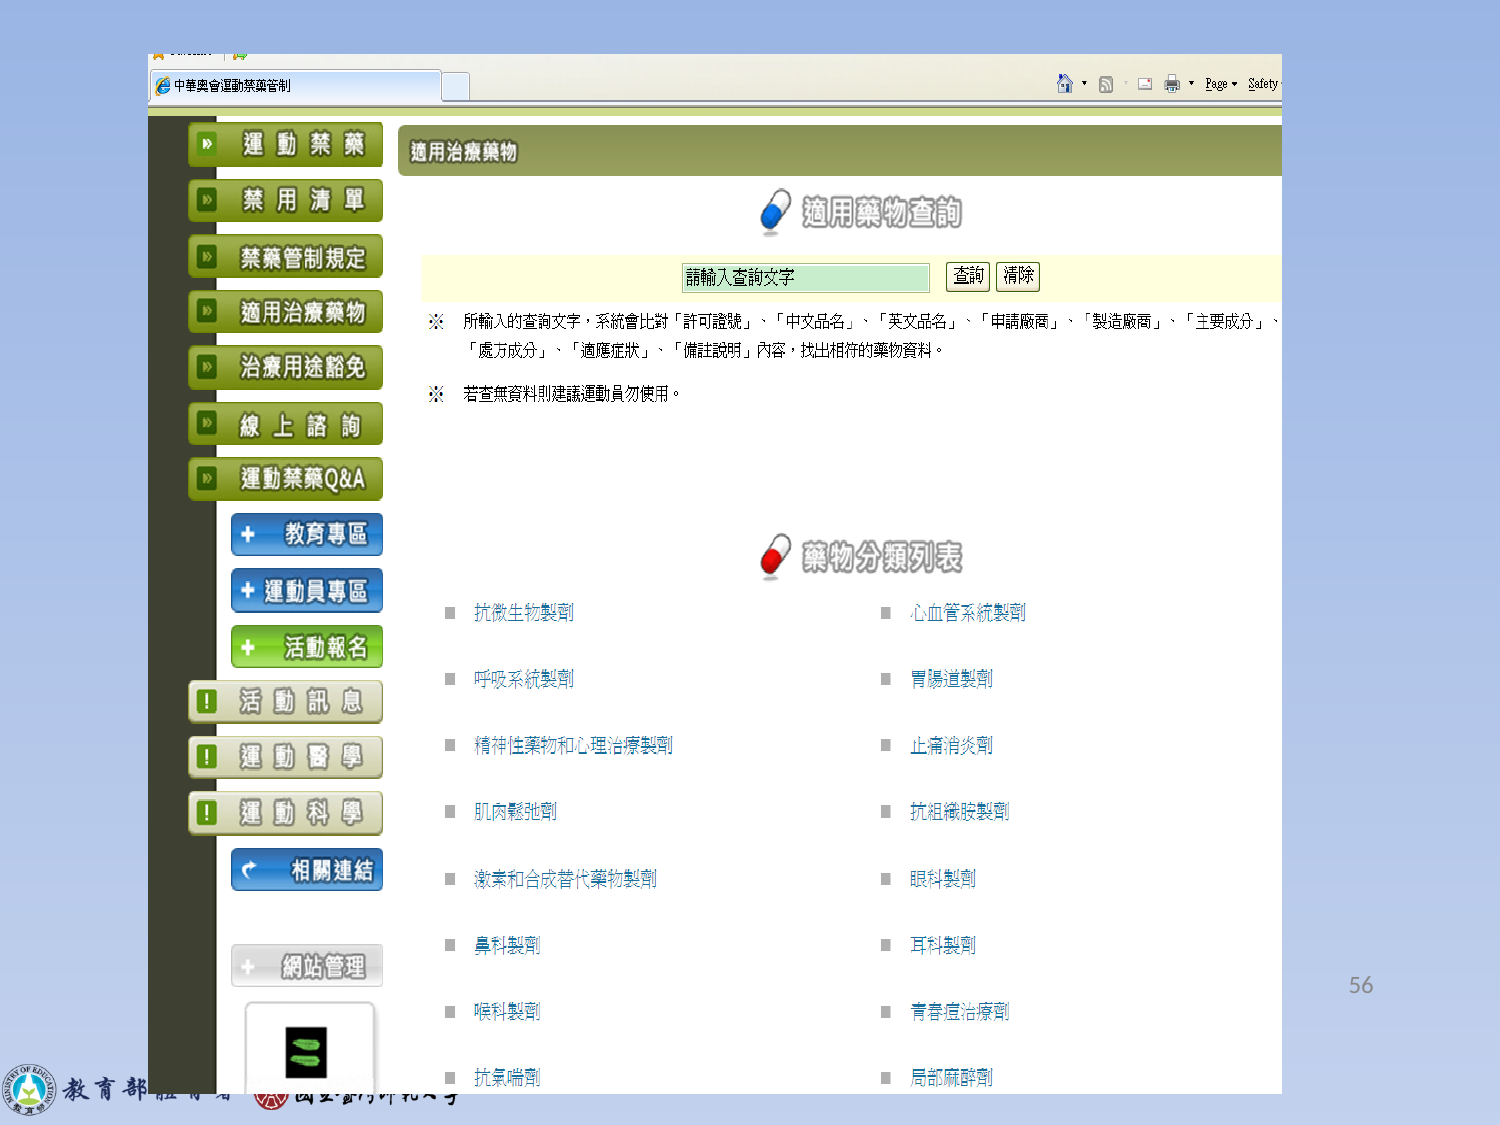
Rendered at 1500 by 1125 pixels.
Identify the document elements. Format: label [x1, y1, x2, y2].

text_box [1333, 940, 1434, 1027]
picture [148, 54, 1282, 1094]
